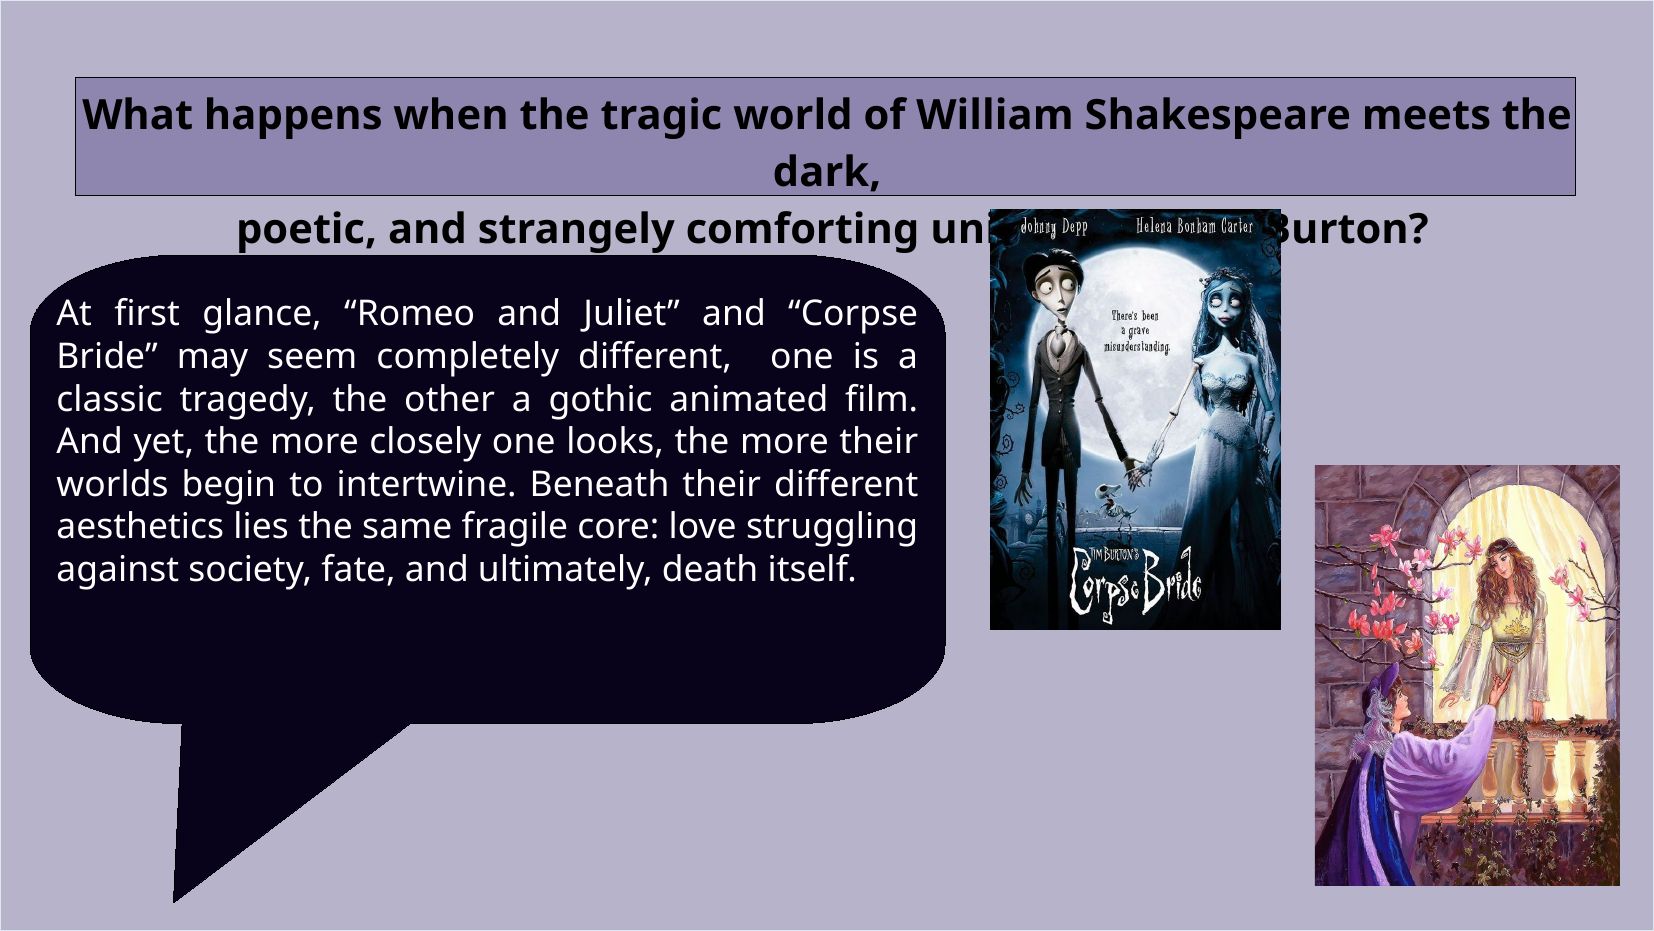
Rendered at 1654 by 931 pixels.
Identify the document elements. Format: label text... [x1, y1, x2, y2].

picture [990, 210, 1281, 631]
text_box [0, 0, 1654, 931]
text_box What happens when the tragic world of William Shakespeare meets the dark, poetic, and strangely comforting universe of Tim Burton? [30, 77, 1625, 195]
picture [1314, 465, 1621, 886]
subtitle At first glance, “Romeo and Juliet” and “Corpse Bride” may seem completely different, one is a classic tragedy, the other a gothic animated film. And yet, the more closely one looks, the more their worlds begin to intertwine. Beneath their different aesthetics lies the same fragile core: love struggling against society, fate, and ultimately, death itself. [56, 195, 919, 650]
